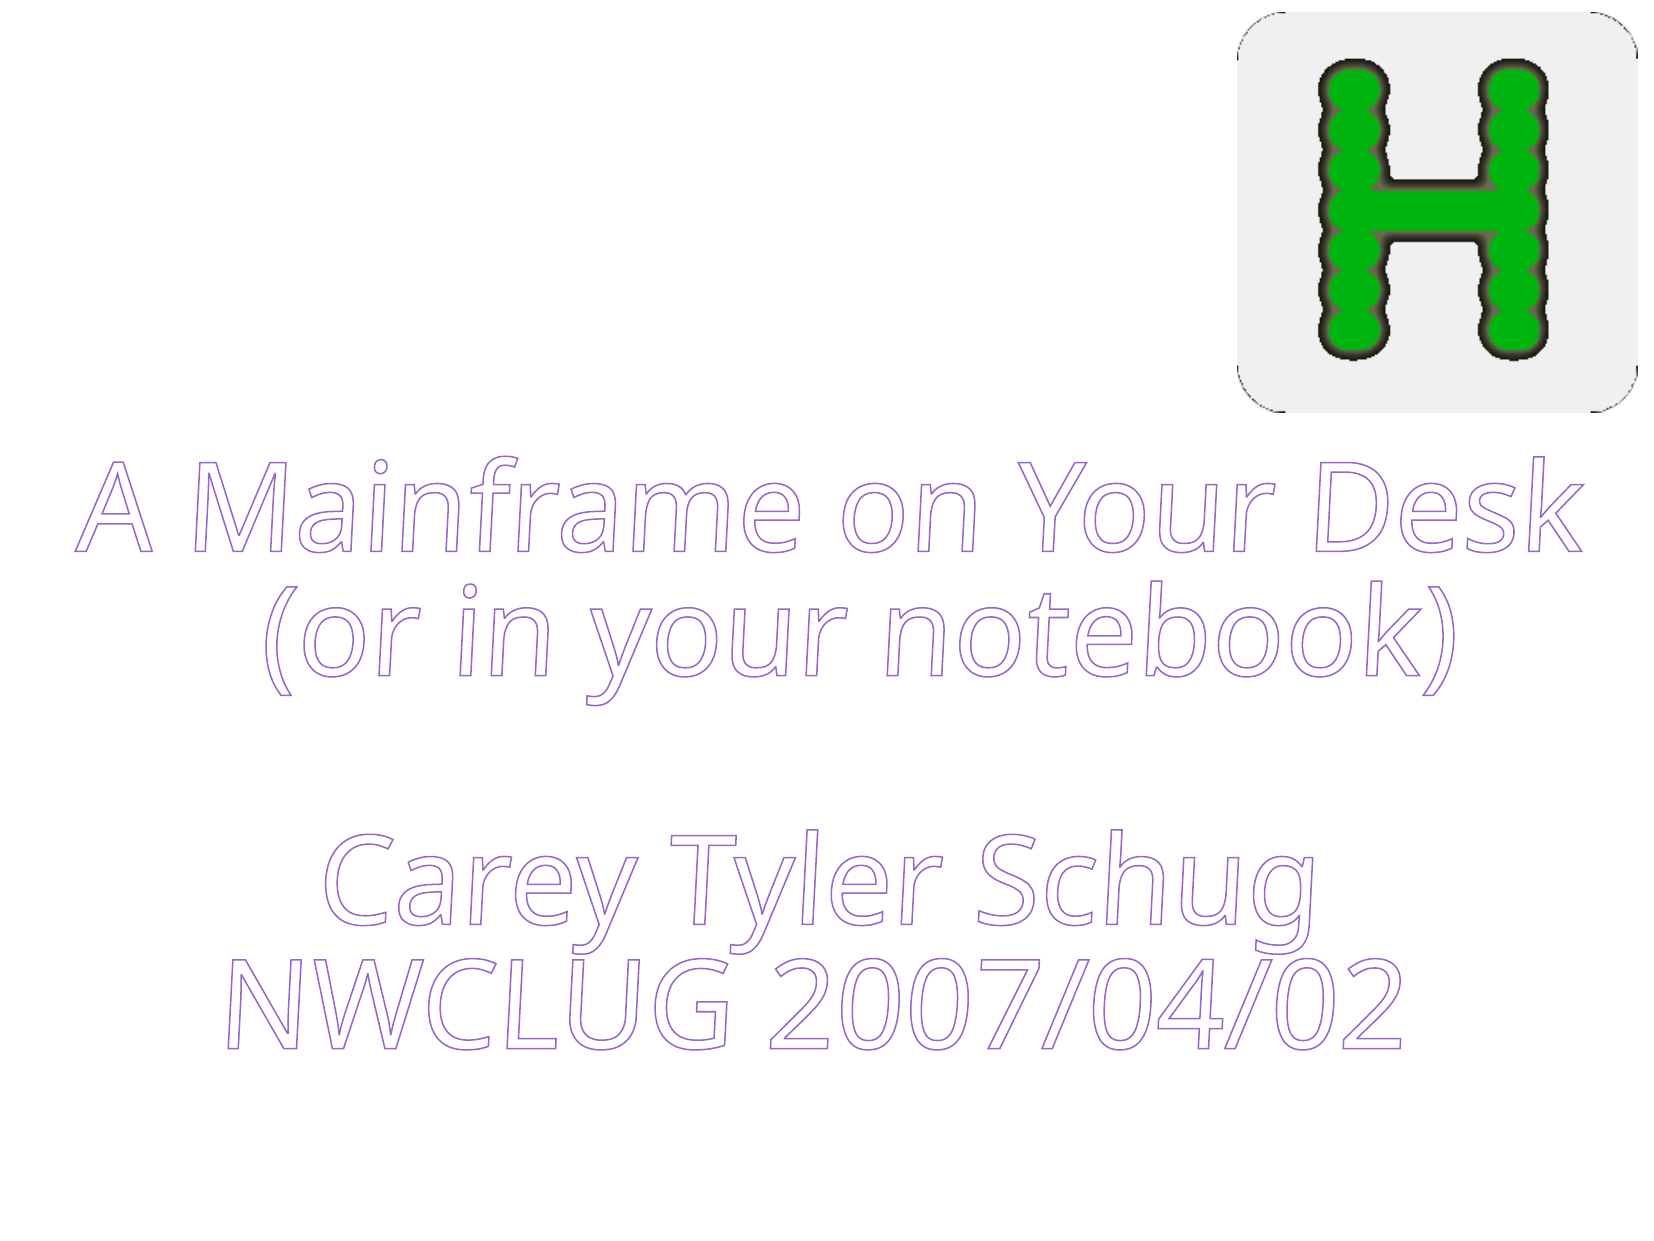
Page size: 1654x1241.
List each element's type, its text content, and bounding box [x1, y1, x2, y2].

text_box A Mainframe on Your Desk (or in your notebook) Carey Tyler Schug NWCLUG 2007/04/02 [569, 959, 640, 1050]
text_box A Mainframe on Your Desk (or in your notebook) Carey Tyler Schug NWCLUG 2007/04/02 [981, 959, 1040, 1049]
text_box A Mainframe on Your Desk (or in your notebook) Carey Tyler Schug NWCLUG 2007/04/02 [656, 607, 717, 677]
text_box A Mainframe on Your Desk (or in your notebook) Carey Tyler Schug NWCLUG 2007/04/02 [843, 483, 904, 553]
text_box A Mainframe on Your Desk (or in your notebook) Carey Tyler Schug NWCLUG 2007/04/02 [401, 483, 459, 552]
text_box A Mainframe on Your Desk (or in your notebook) Carey Tyler Schug NWCLUG 2007/04/02 [1233, 483, 1276, 552]
text_box A Mainframe on Your Desk (or in your notebook) Carey Tyler Schug NWCLUG 2007/04/02 [959, 607, 1020, 677]
text_box A Mainframe on Your Desk (or in your notebook) Carey Tyler Schug NWCLUG 2007/04/02 [75, 462, 153, 552]
text_box A Mainframe on Your Desk (or in your notebook) Carey Tyler Schug NWCLUG 2007/04/02 [887, 607, 945, 676]
text_box A Mainframe on Your Desk (or in your notebook) Carey Tyler Schug NWCLUG 2007/04/02 [1093, 958, 1152, 1050]
text_box A Mainframe on Your Desk (or in your notebook) Carey Tyler Schug NWCLUG 2007/04/02 [978, 834, 1036, 926]
text_box A Mainframe on Your Desk (or in your notebook) Carey Tyler Schug NWCLUG 2007/04/02 [1181, 857, 1239, 926]
text_box A Mainframe on Your Desk (or in your notebook) Carey Tyler Schug NWCLUG 2007/04/02 [572, 857, 638, 955]
text_box A Mainframe on Your Desk (or in your notebook) Carey Tyler Schug NWCLUG 2007/04/02 [491, 607, 549, 676]
text_box A Mainframe on Your Desk (or in your notebook) Carey Tyler Schug NWCLUG 2007/04/02 [1343, 958, 1401, 1049]
text_box A Mainframe on Your Desk (or in your notebook) Carey Tyler Schug NWCLUG 2007/04/02 [1041, 959, 1089, 1049]
text_box A Mainframe on Your Desk (or in your notebook) Carey Tyler Schug NWCLUG 2007/04/02 [304, 607, 365, 677]
text_box A Mainframe on Your Desk (or in your notebook) Carey Tyler Schug NWCLUG 2007/04/02 [841, 958, 900, 1050]
text_box A Mainframe on Your Desk (or in your notebook) Carey Tyler Schug NWCLUG 2007/04/02 [1046, 856, 1096, 926]
text_box A Mainframe on Your Desk (or in your notebook) Carey Tyler Schug NWCLUG 2007/04/02 [1366, 581, 1422, 676]
text_box A Mainframe on Your Desk (or in your notebook) Carey Tyler Schug NWCLUG 2007/04/02 [1018, 462, 1087, 552]
text_box A Mainframe on Your Desk (or in your notebook) Carey Tyler Schug NWCLUG 2007/04/02 [428, 958, 497, 1050]
text_box A Mainframe on Your Desk (or in your notebook) Carey Tyler Schug NWCLUG 2007/04/02 [633, 483, 729, 552]
text_box A Mainframe on Your Desk (or in your notebook) Carey Tyler Schug NWCLUG 2007/04/02 [671, 835, 737, 925]
text_box A Mainframe on Your Desk (or in your notebook) Carey Tyler Schug NWCLUG 2007/04/02 [314, 959, 424, 1049]
text_box A Mainframe on Your Desk (or in your notebook) Carey Tyler Schug NWCLUG 2007/04/02 [1316, 462, 1388, 552]
text_box A Mainframe on Your Desk (or in your notebook) Carey Tyler Schug NWCLUG 2007/04/02 [1159, 484, 1217, 553]
text_box A Mainframe on Your Desk (or in your notebook) Carey Tyler Schug NWCLUG 2007/04/02 [1276, 958, 1334, 1050]
text_box A Mainframe on Your Desk (or in your notebook) Carey Tyler Schug NWCLUG 2007/04/02 [325, 834, 394, 926]
text_box A Mainframe on Your Desk (or in your notebook) Carey Tyler Schug NWCLUG 2007/04/02 [515, 856, 572, 926]
text_box A Mainframe on Your Desk (or in your notebook) Carey Tyler Schug NWCLUG 2007/04/02 [561, 483, 616, 553]
text_box A Mainframe on Your Desk (or in your notebook) Carey Tyler Schug NWCLUG 2007/04/02 [1291, 607, 1352, 677]
text_box A Mainframe on Your Desk (or in your notebook) Carey Tyler Schug NWCLUG 2007/04/02 [806, 607, 848, 676]
text_box A Mainframe on Your Desk (or in your notebook) Carey Tyler Schug NWCLUG 2007/04/02 [1224, 959, 1272, 1049]
text_box A Mainframe on Your Desk (or in your notebook) Carey Tyler Schug NWCLUG 2007/04/02 [918, 483, 975, 552]
text_box A Mainframe on Your Desk (or in your notebook) Carey Tyler Schug NWCLUG 2007/04/02 [1106, 829, 1164, 925]
text_box A Mainframe on Your Desk (or in your notebook) Carey Tyler Schug NWCLUG 2007/04/02 [266, 586, 297, 696]
text_box A Mainframe on Your Desk (or in your notebook) Carey Tyler Schug NWCLUG 2007/04/02 [1253, 856, 1313, 955]
text_box A Mainframe on Your Desk (or in your notebook) Carey Tyler Schug NWCLUG 2007/04/02 [1528, 456, 1584, 552]
text_box A Mainframe on Your Desk (or in your notebook) Carey Tyler Schug NWCLUG 2007/04/02 [732, 609, 790, 677]
text_box A Mainframe on Your Desk (or in your notebook) Carey Tyler Schug NWCLUG 2007/04/02 [228, 959, 302, 1049]
picture [1237, 12, 1638, 413]
text_box A Mainframe on Your Desk (or in your notebook) Carey Tyler Schug NWCLUG 2007/04/02 [470, 856, 512, 925]
text_box A Mainframe on Your Desk (or in your notebook) Carey Tyler Schug NWCLUG 2007/04/02 [379, 607, 421, 676]
text_box A Mainframe on Your Desk (or in your notebook) Carey Tyler Schug NWCLUG 2007/04/02 [586, 609, 652, 706]
text_box A Mainframe on Your Desk (or in your notebook) Carey Tyler Schug NWCLUG 2007/04/02 [910, 958, 969, 1050]
text_box A Mainframe on Your Desk (or in your notebook) Carey Tyler Schug NWCLUG 2007/04/02 [770, 958, 828, 1049]
text_box A Mainframe on Your Desk (or in your notebook) Carey Tyler Schug NWCLUG 2007/04/02 [743, 483, 800, 553]
text_box A Mainframe on Your Desk (or in your notebook) Carey Tyler Schug NWCLUG 2007/04/02 [398, 856, 453, 926]
text_box A Mainframe on Your Desk (or in your notebook) Carey Tyler Schug NWCLUG 2007/04/02 [1400, 483, 1457, 553]
text_box A Mainframe on Your Desk (or in your notebook) Carey Tyler Schug NWCLUG 2007/04/02 [901, 856, 943, 925]
text_box A Mainframe on Your Desk (or in your notebook) Carey Tyler Schug NWCLUG 2007/04/02 [471, 456, 518, 552]
text_box A Mainframe on Your Desk (or in your notebook) Carey Tyler Schug NWCLUG 2007/04/02 [655, 958, 728, 1050]
text_box A Mainframe on Your Desk (or in your notebook) Carey Tyler Schug NWCLUG 2007/04/02 [517, 483, 560, 552]
text_box A Mainframe on Your Desk (or in your notebook) Carey Tyler Schug NWCLUG 2007/04/02 [730, 857, 796, 955]
text_box A Mainframe on Your Desk (or in your notebook) Carey Tyler Schug NWCLUG 2007/04/02 [1084, 483, 1145, 553]
text_box A Mainframe on Your Desk (or in your notebook) Carey Tyler Schug NWCLUG 2007/04/02 [1076, 607, 1132, 677]
text_box A Mainframe on Your Desk (or in your notebook) Carey Tyler Schug NWCLUG 2007/04/02 [831, 856, 887, 926]
text_box A Mainframe on Your Desk (or in your notebook) Carey Tyler Schug NWCLUG 2007/04/02 [1146, 581, 1206, 677]
text_box A Mainframe on Your Desk (or in your notebook) Carey Tyler Schug NWCLUG 2007/04/02 [1467, 483, 1516, 553]
text_box A Mainframe on Your Desk (or in your notebook) Carey Tyler Schug NWCLUG 2007/04/02 [1029, 593, 1069, 677]
text_box A Mainframe on Your Desk (or in your notebook) Carey Tyler Schug NWCLUG 2007/04/02 [195, 462, 286, 552]
text_box A Mainframe on Your Desk (or in your notebook) Carey Tyler Schug NWCLUG 2007/04/02 [507, 959, 557, 1049]
text_box A Mainframe on Your Desk (or in your notebook) Carey Tyler Schug NWCLUG 2007/04/02 [1423, 586, 1454, 696]
text_box A Mainframe on Your Desk (or in your notebook) Carey Tyler Schug NWCLUG 2007/04/02 [299, 483, 354, 553]
text_box A Mainframe on Your Desk (or in your notebook) Carey Tyler Schug NWCLUG 2007/04/02 [1218, 607, 1279, 677]
text_box A Mainframe on Your Desk (or in your notebook) Carey Tyler Schug NWCLUG 2007/04/02 [1158, 959, 1223, 1049]
